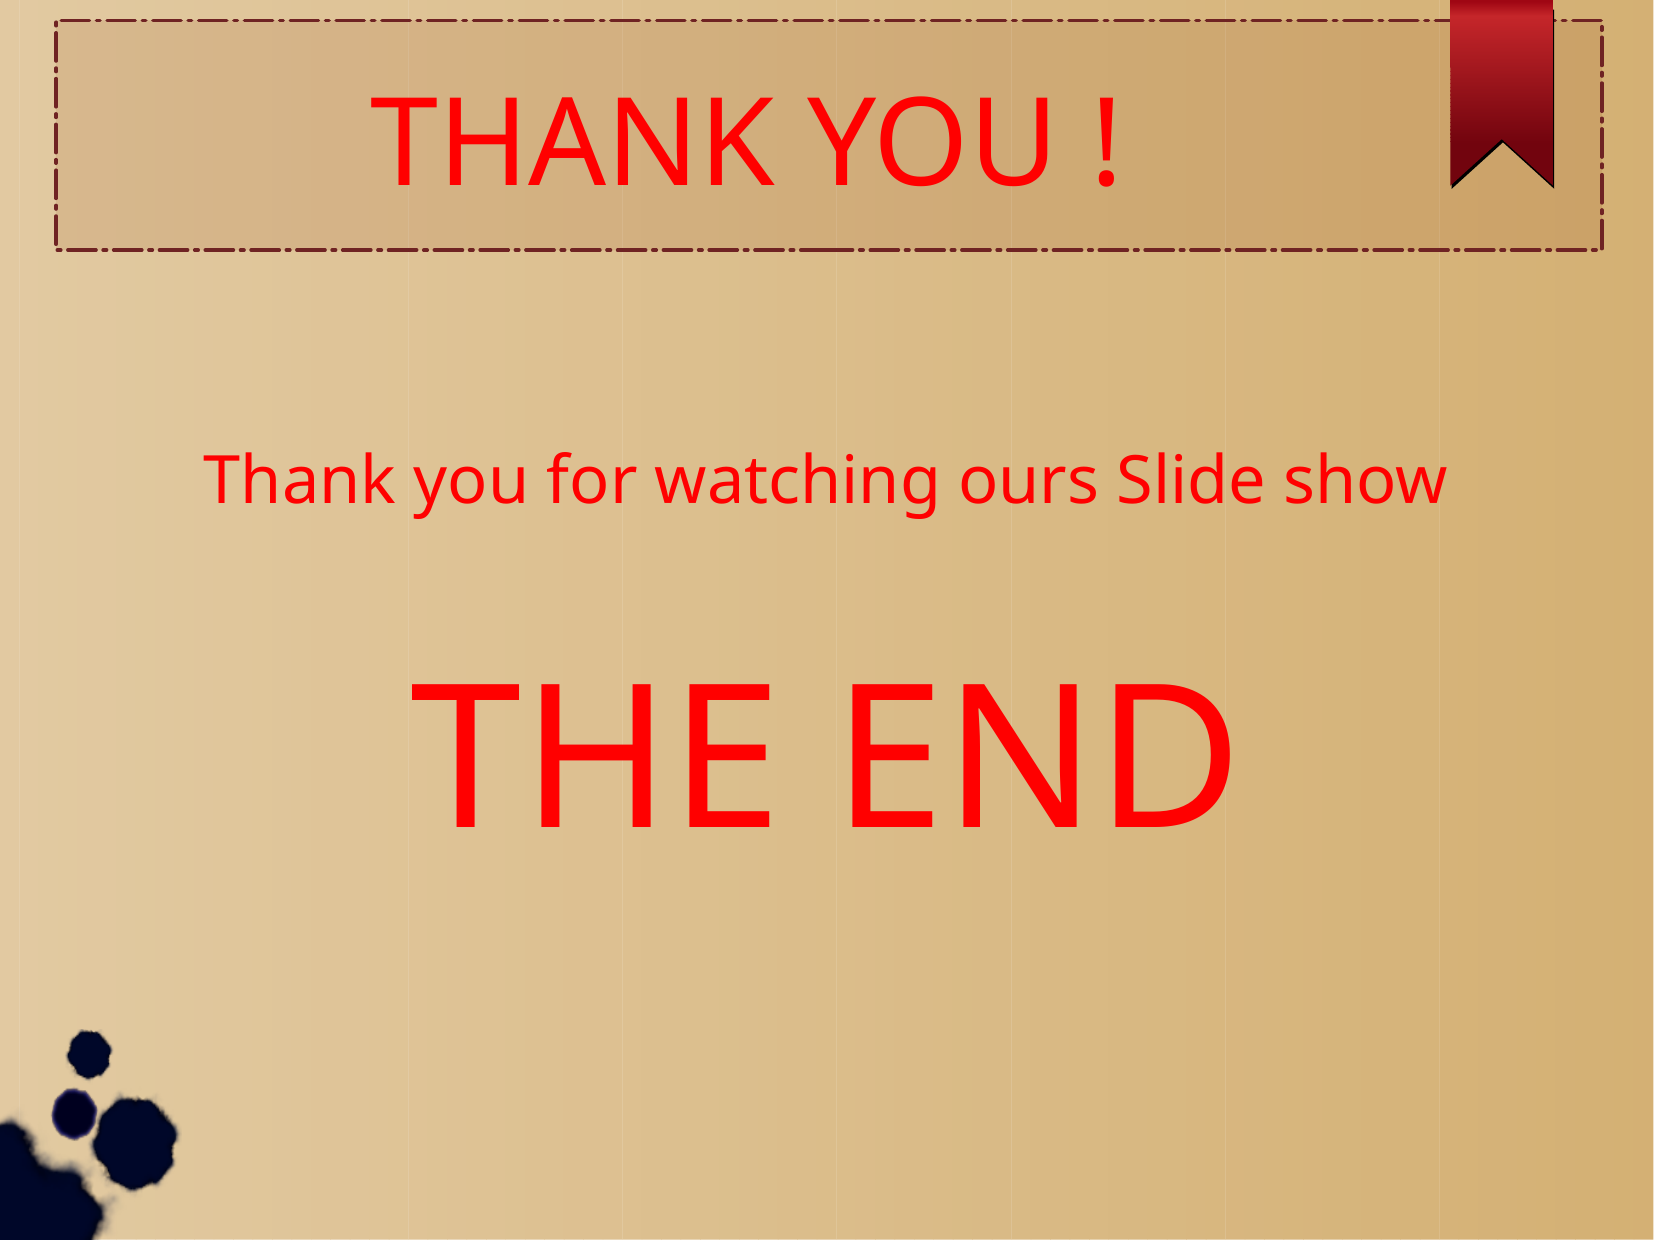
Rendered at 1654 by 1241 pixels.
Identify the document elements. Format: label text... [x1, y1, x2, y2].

subtitle Thank you for watching ours Slide show THE END [82, 299, 1571, 1019]
title THANK YOU ! [82, 47, 1412, 229]
